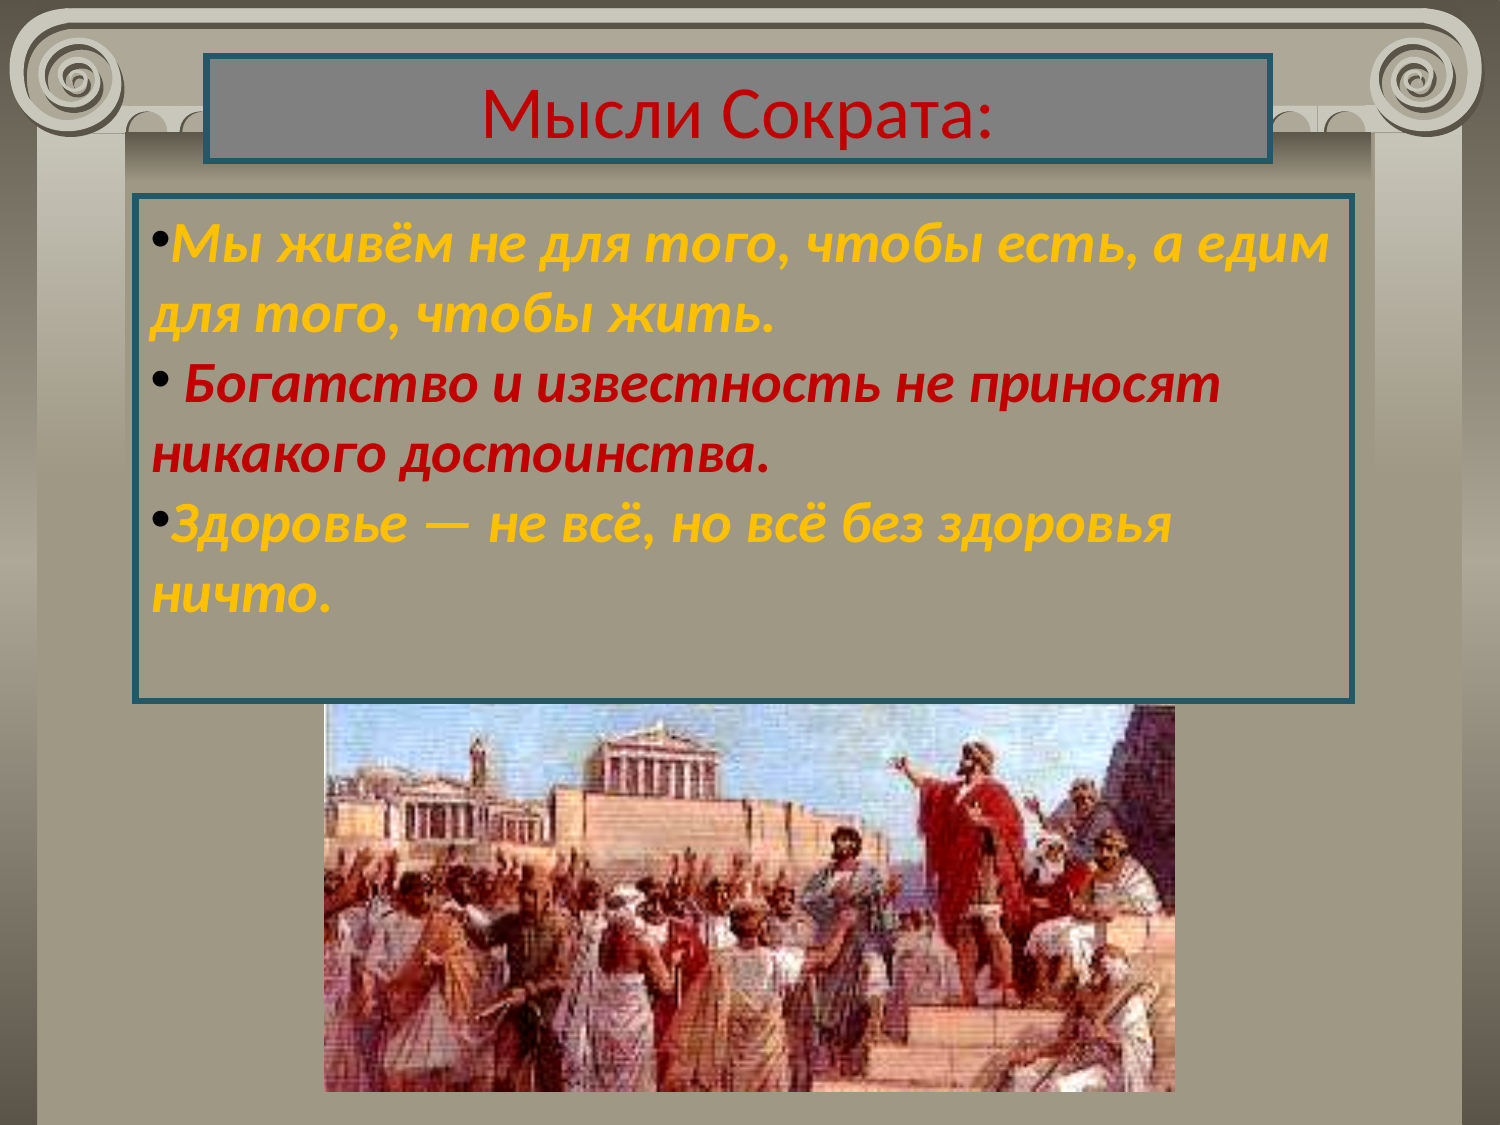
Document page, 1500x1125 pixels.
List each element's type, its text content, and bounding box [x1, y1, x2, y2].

text_box Мысли Сократа: [206, 55, 1270, 161]
picture [324, 704, 1175, 1092]
text_box Мы живём не для того, чтобы есть, а едим для того, чтобы жить. Богатство и известность не приносят никакого достоинства. Здоровье — не всё, но всё без здоровья ничто. [135, 196, 1353, 702]
